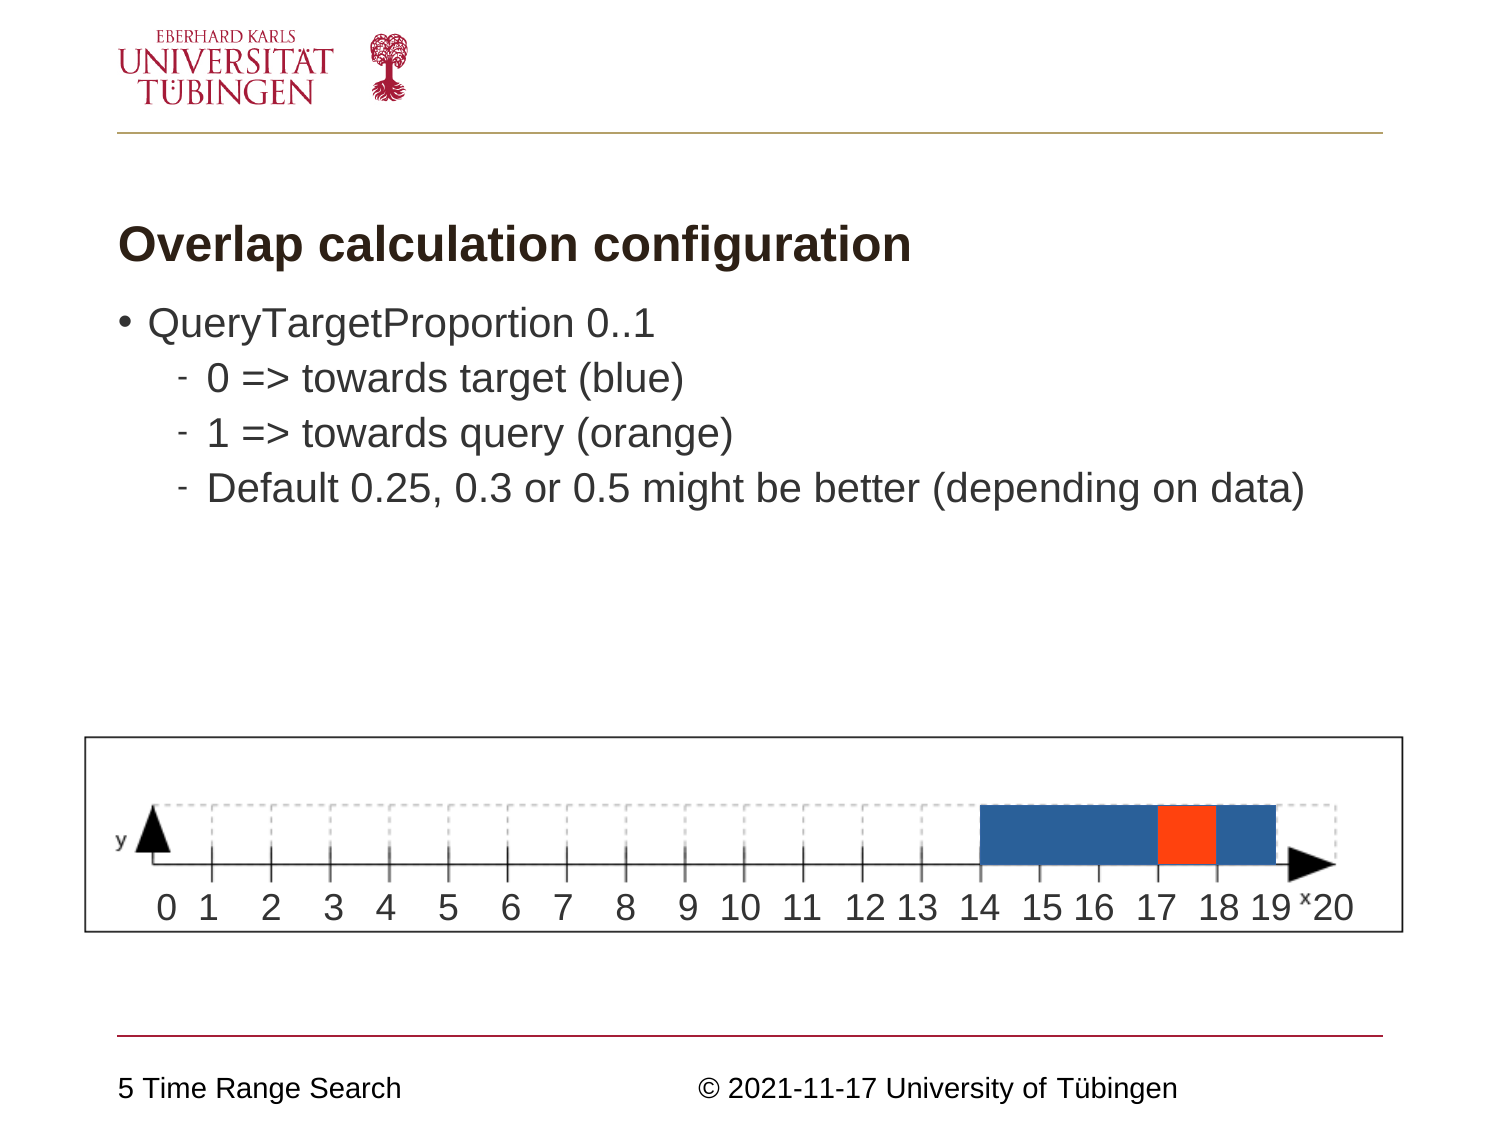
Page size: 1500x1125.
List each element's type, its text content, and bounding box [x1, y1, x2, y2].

picture [80, 732, 1405, 936]
picture [117, 29, 408, 105]
title Overlap calculation configuration [117, 211, 1382, 272]
text_box 0 1 2 3 4 5 6 7 8 9 10 11 12 13 14 15 16 17 18 19 20 [141, 875, 1441, 981]
list QueryTargetProportion 0..1 0 => towards target (blue) 1 => towards query (orange) Default 0.25, 0.3 or 0.5 might be better (depending on data) [117, 290, 1430, 709]
text_box [980, 805, 1276, 865]
